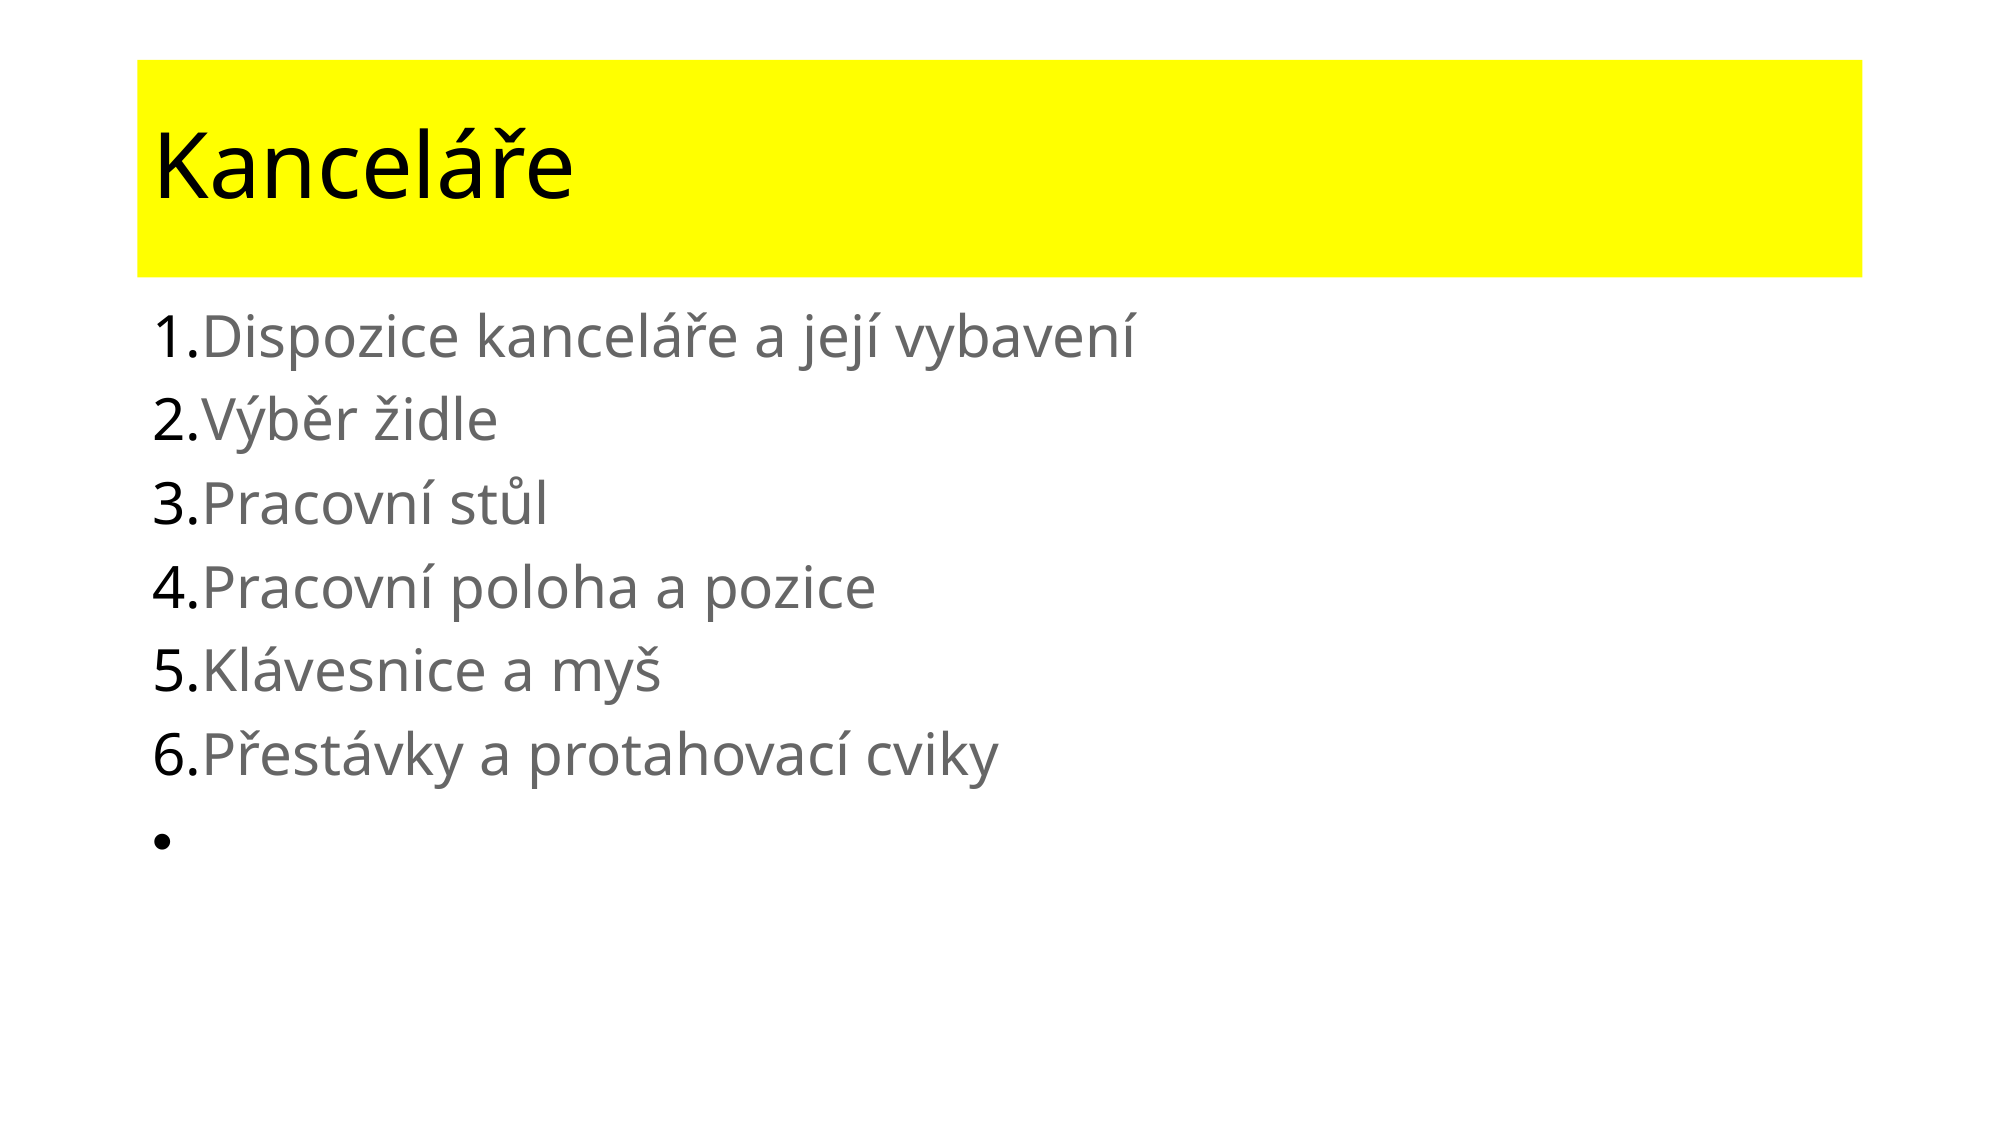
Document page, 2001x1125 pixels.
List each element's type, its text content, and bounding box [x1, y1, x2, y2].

title Kanceláře [137, 59, 1863, 278]
list Dispozice kanceláře a její vybavení Výběr židle Pracovní stůl Pracovní poloha a pozice Klávesnice a myš Přestávky a protahovací cviky [137, 299, 1863, 1014]
